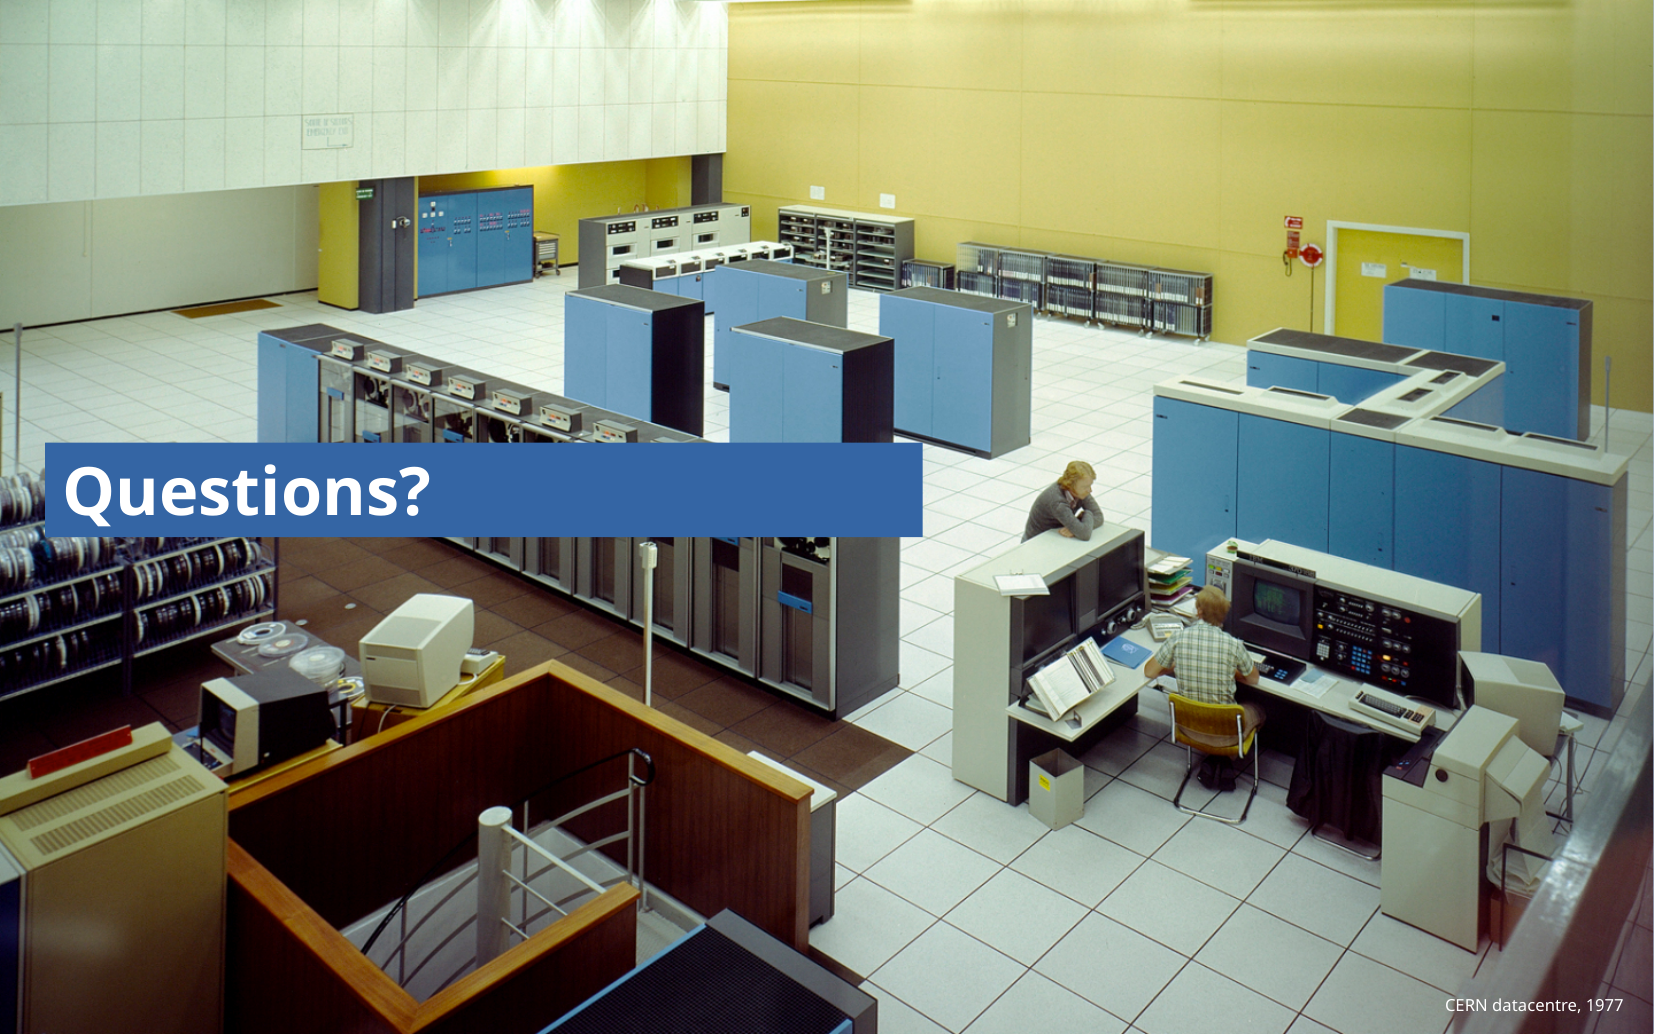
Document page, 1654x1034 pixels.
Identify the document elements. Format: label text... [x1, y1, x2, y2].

title Questions? [45, 442, 923, 538]
text_box CERN datacentre, 1977 [1368, 986, 1639, 1025]
picture [0, 0, 1654, 1034]
